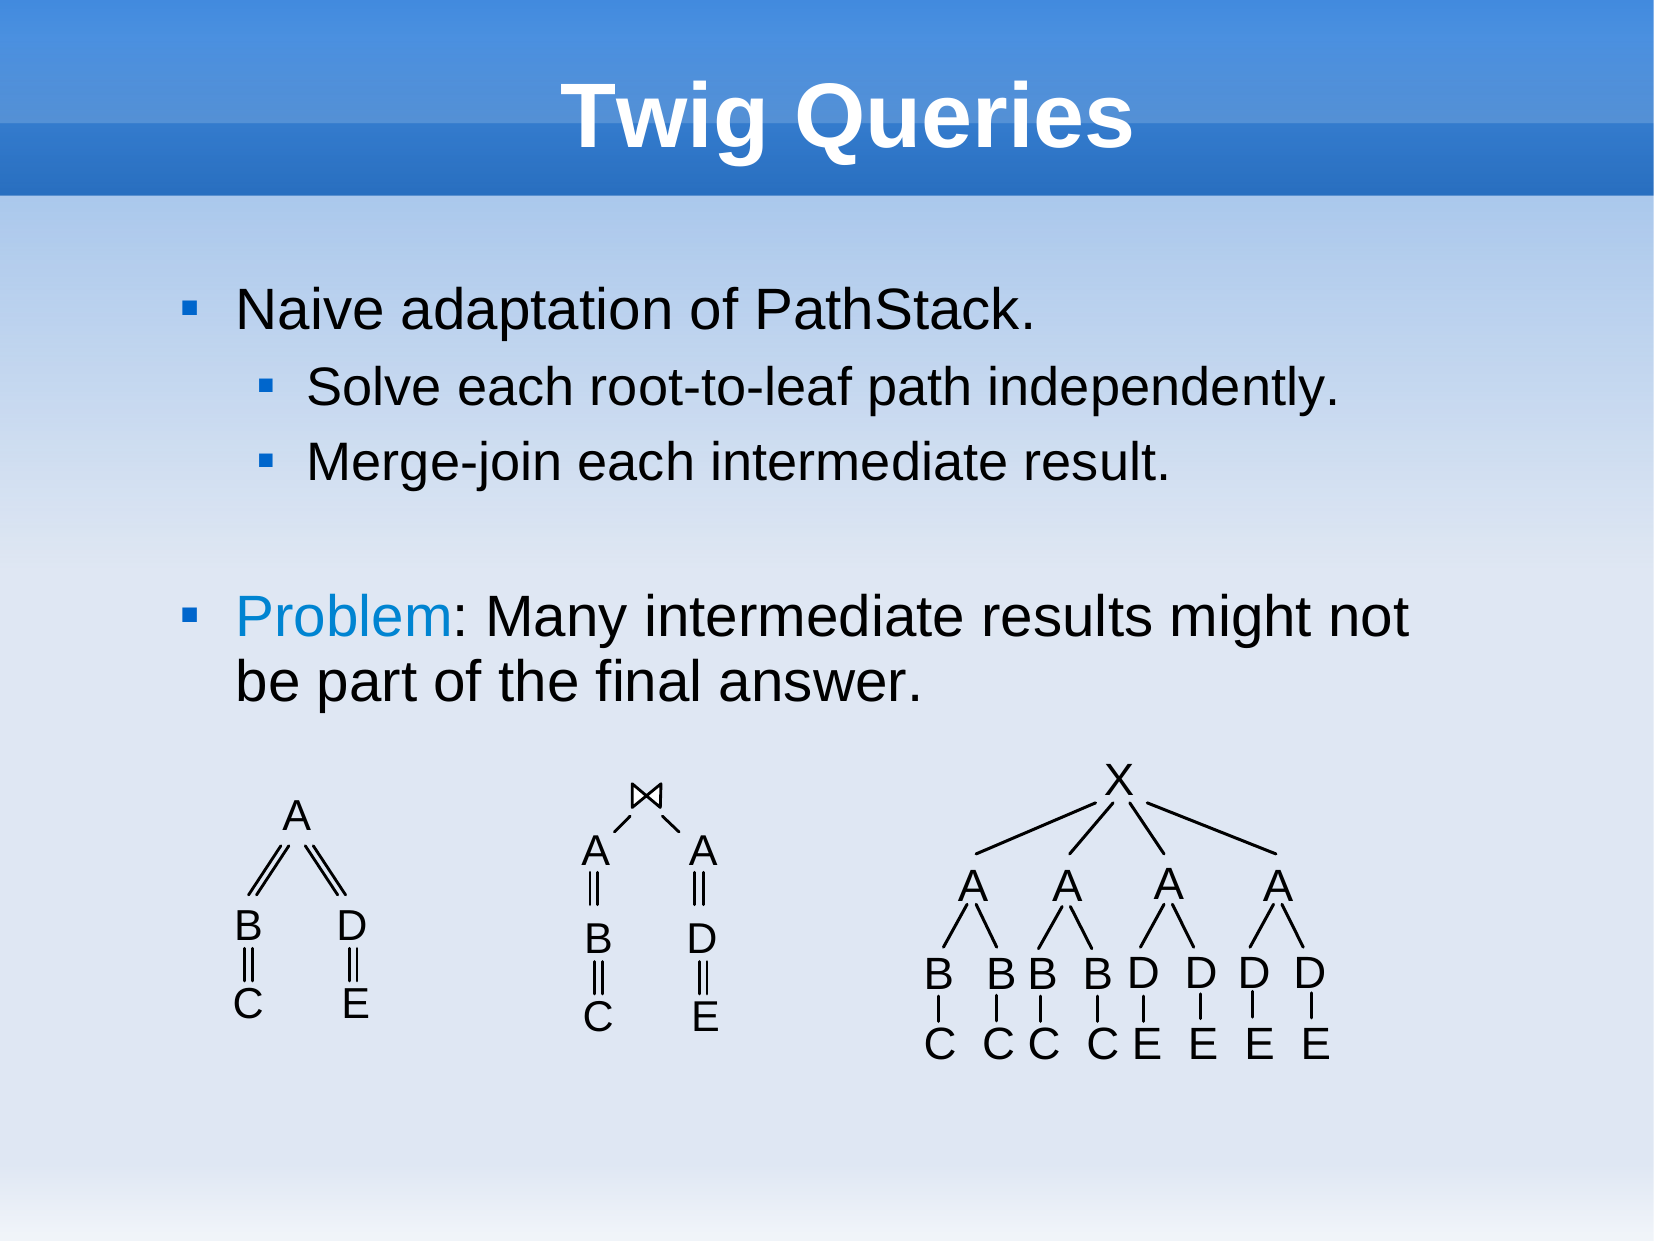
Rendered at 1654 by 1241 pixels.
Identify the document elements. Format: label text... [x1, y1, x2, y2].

title Twig Queries [209, 49, 1488, 175]
picture [0, 0, 1654, 1241]
list Naive adaptation of PathStack. Solve each root-to-leaf path independently. Merge-join each intermediate result. Problem: Many intermediate results might not be part of the final answer. [149, 268, 1469, 1038]
chart [187, 737, 1375, 1088]
